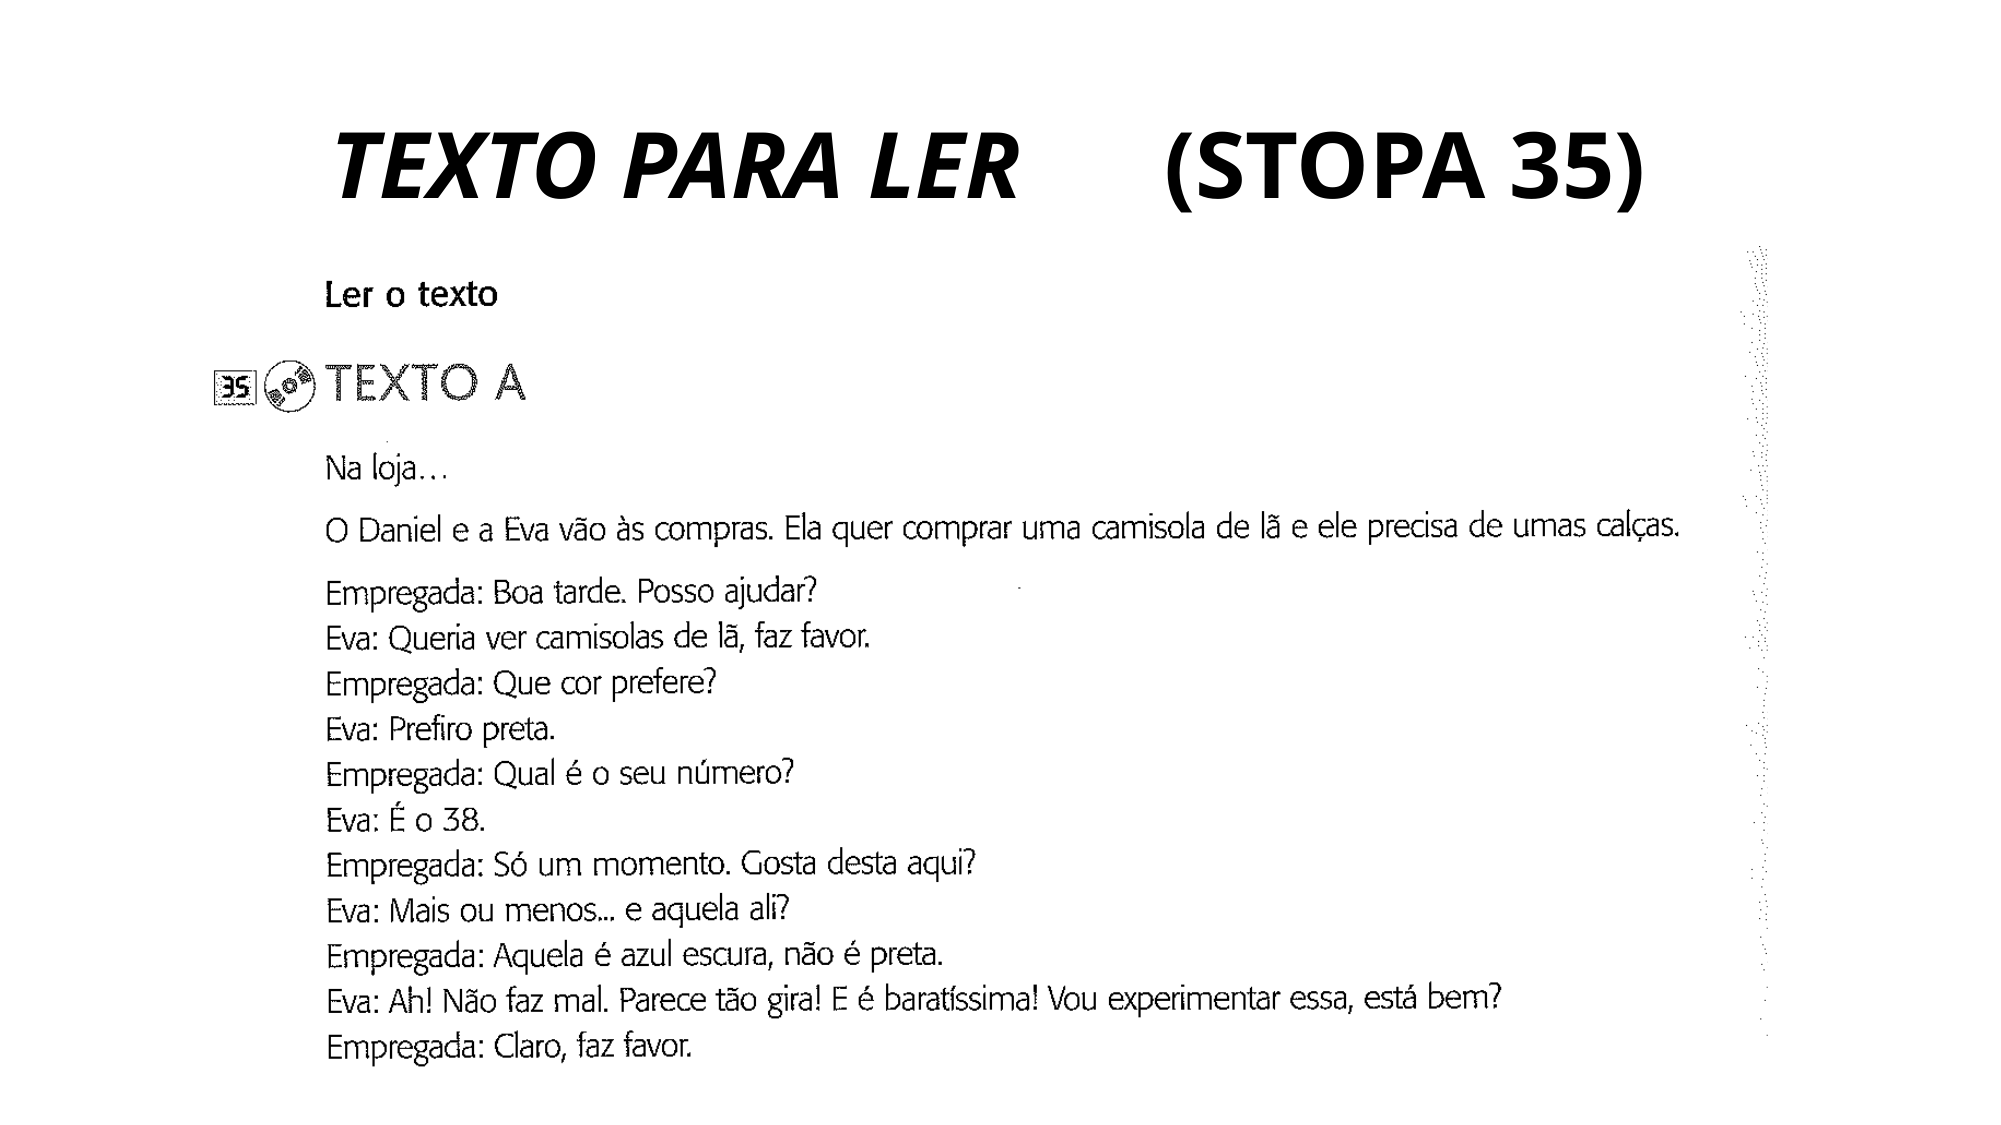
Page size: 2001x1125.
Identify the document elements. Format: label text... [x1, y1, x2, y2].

title TEXTO PARA LER (STOPA 35) [137, 59, 1863, 278]
picture [178, 246, 1768, 1084]
